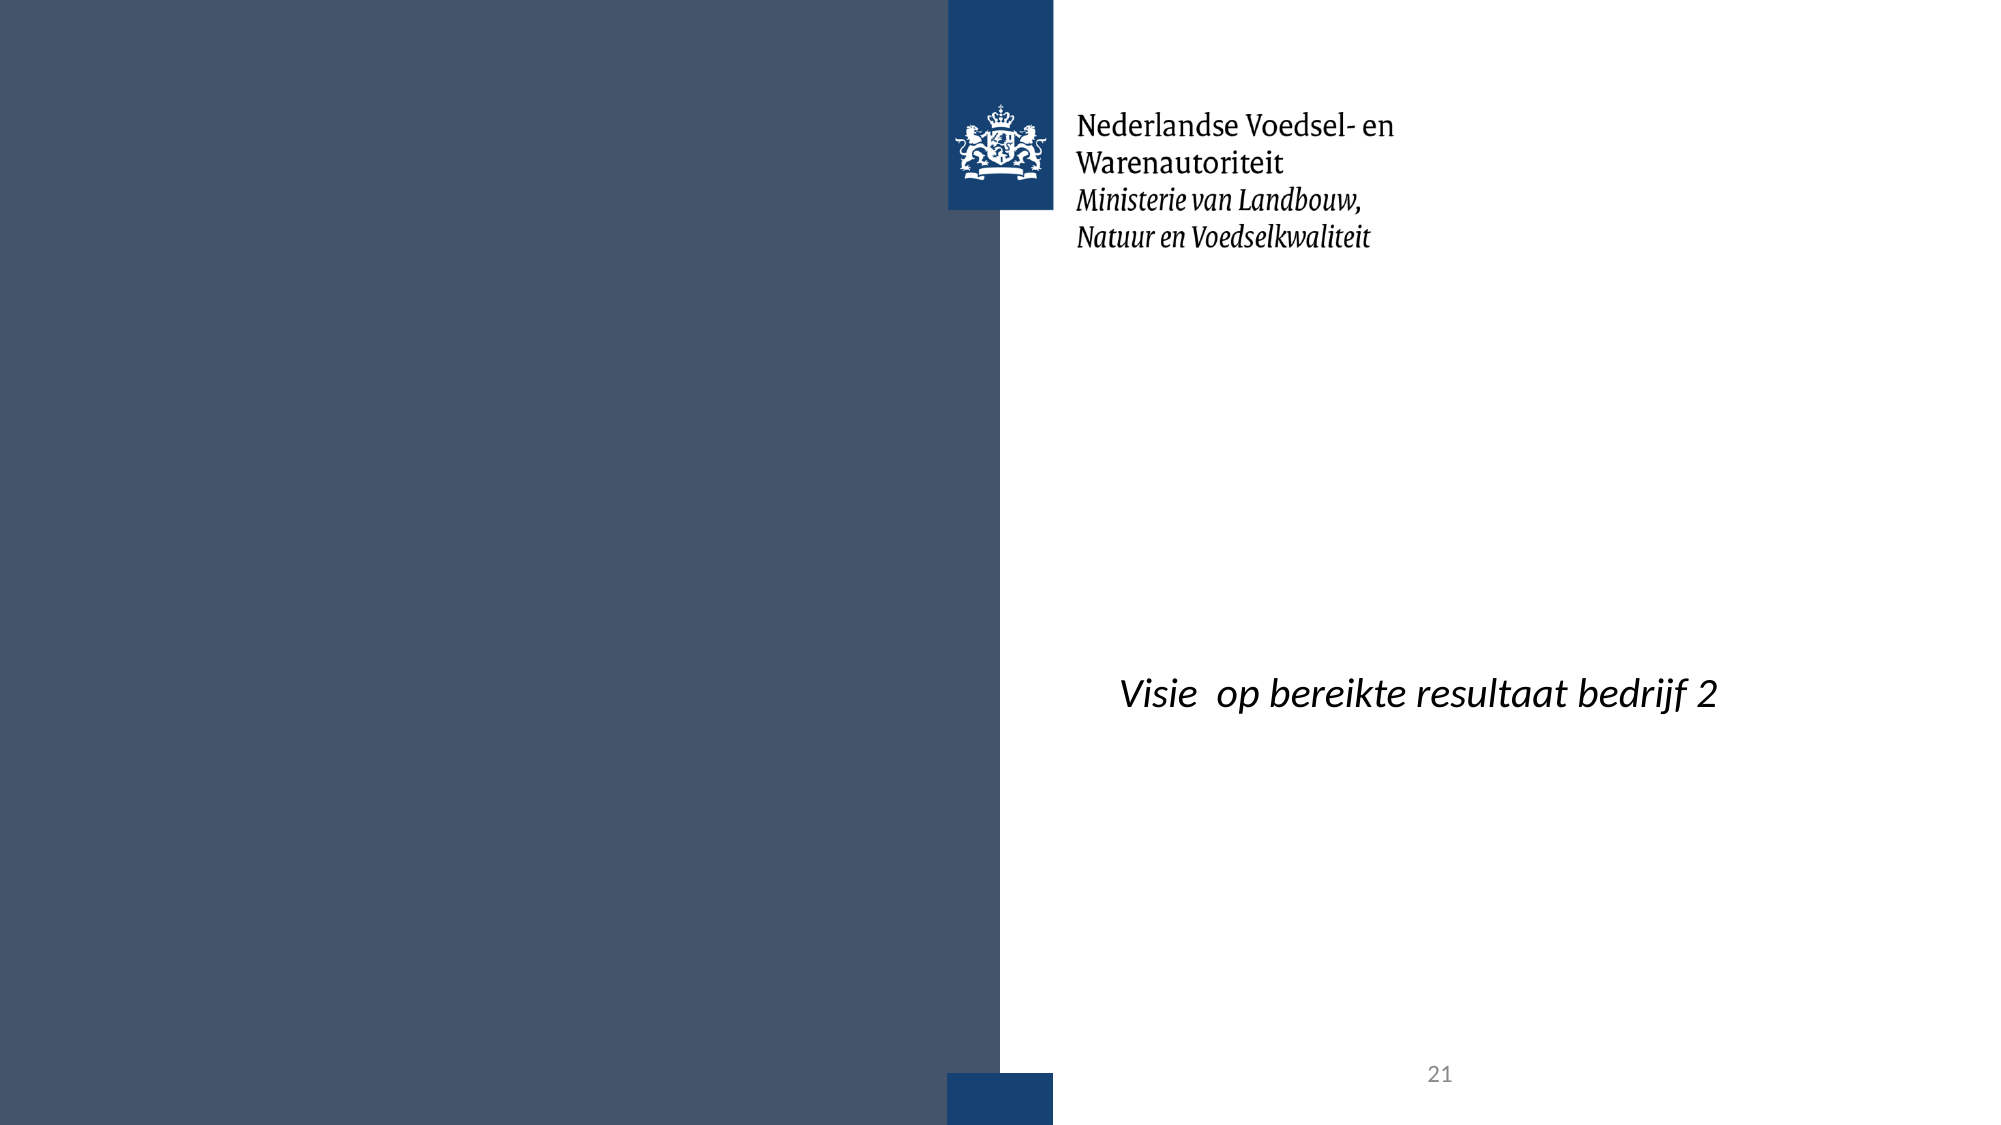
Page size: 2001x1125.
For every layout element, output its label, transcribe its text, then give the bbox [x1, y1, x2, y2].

text_box [1058, 210, 1972, 422]
text_box Visie op bereikte resultaat bedrijf 2 [1103, 284, 1975, 1103]
